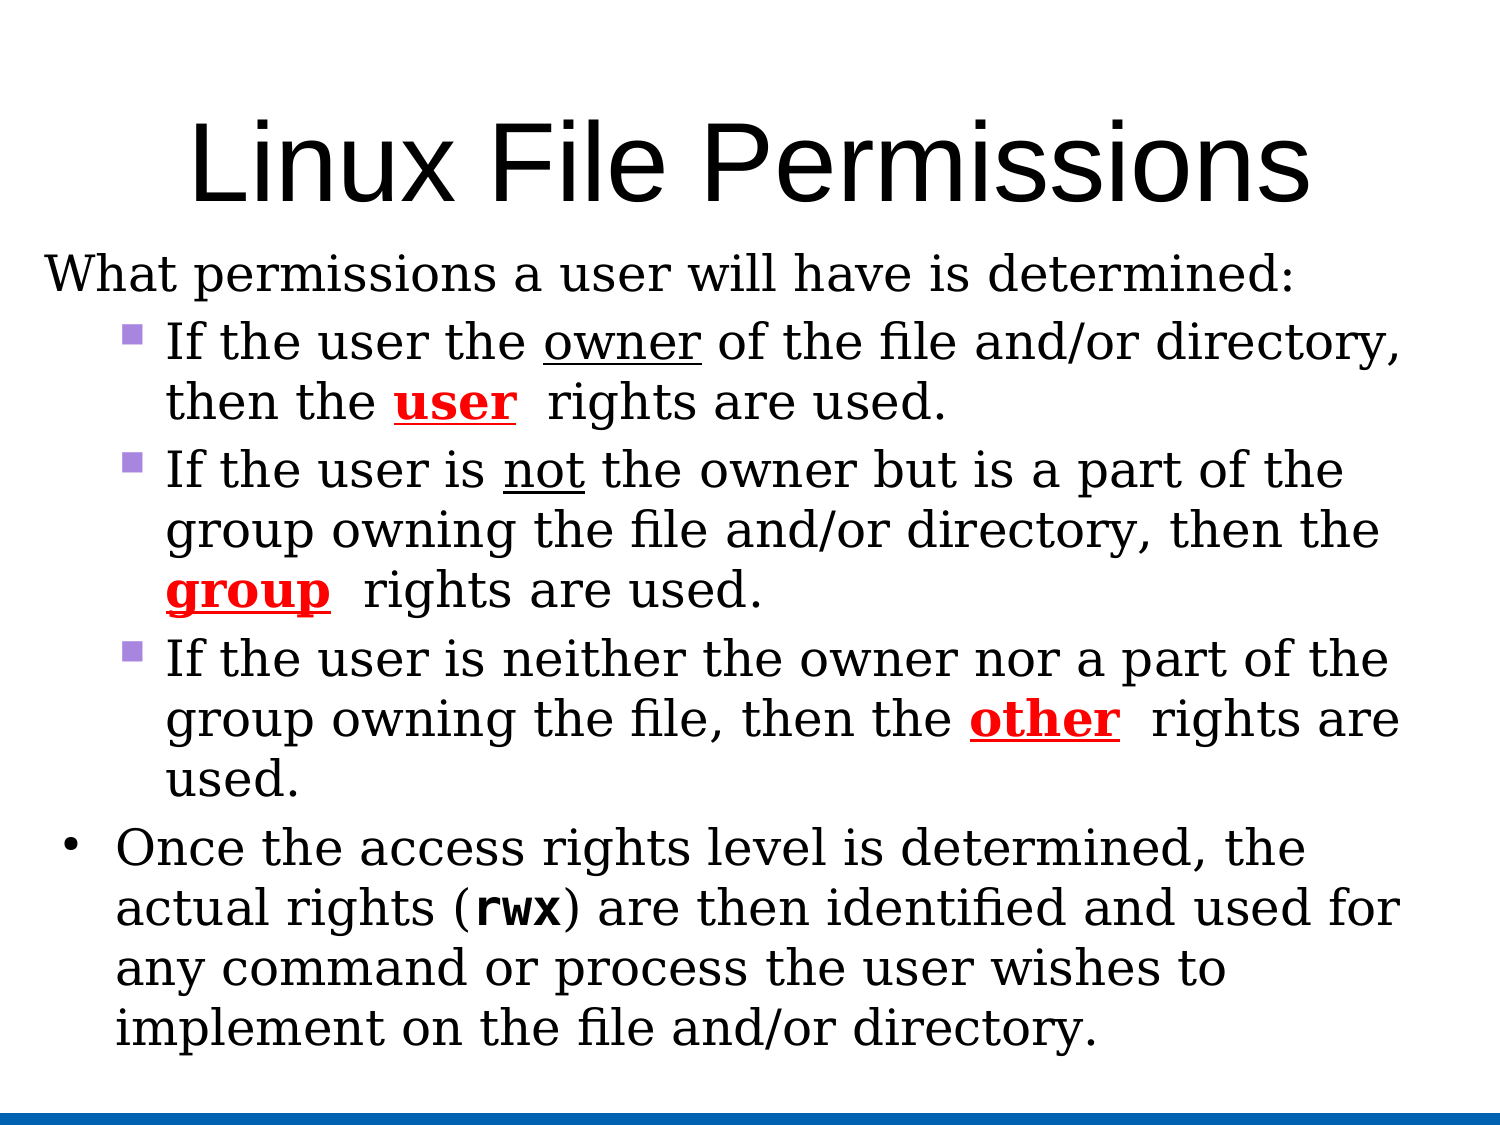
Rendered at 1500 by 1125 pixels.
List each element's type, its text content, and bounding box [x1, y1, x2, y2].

title Linux File Permissions [112, 62, 1388, 233]
list What permissions a user will have is determined: If the user the owner of the file and/or directory, then the user rights are used. If the user is not the owner but is a part of the group owning the file and/or directory, then the group rights are used. If the user is neither the owner nor a part of the group owning the file, then the other rights are used. Once the access rights level is determined, the actual rights (rwx) are then identified and used for any command or process the user wishes to implement on the file and/or directory. [29, 233, 1477, 1049]
